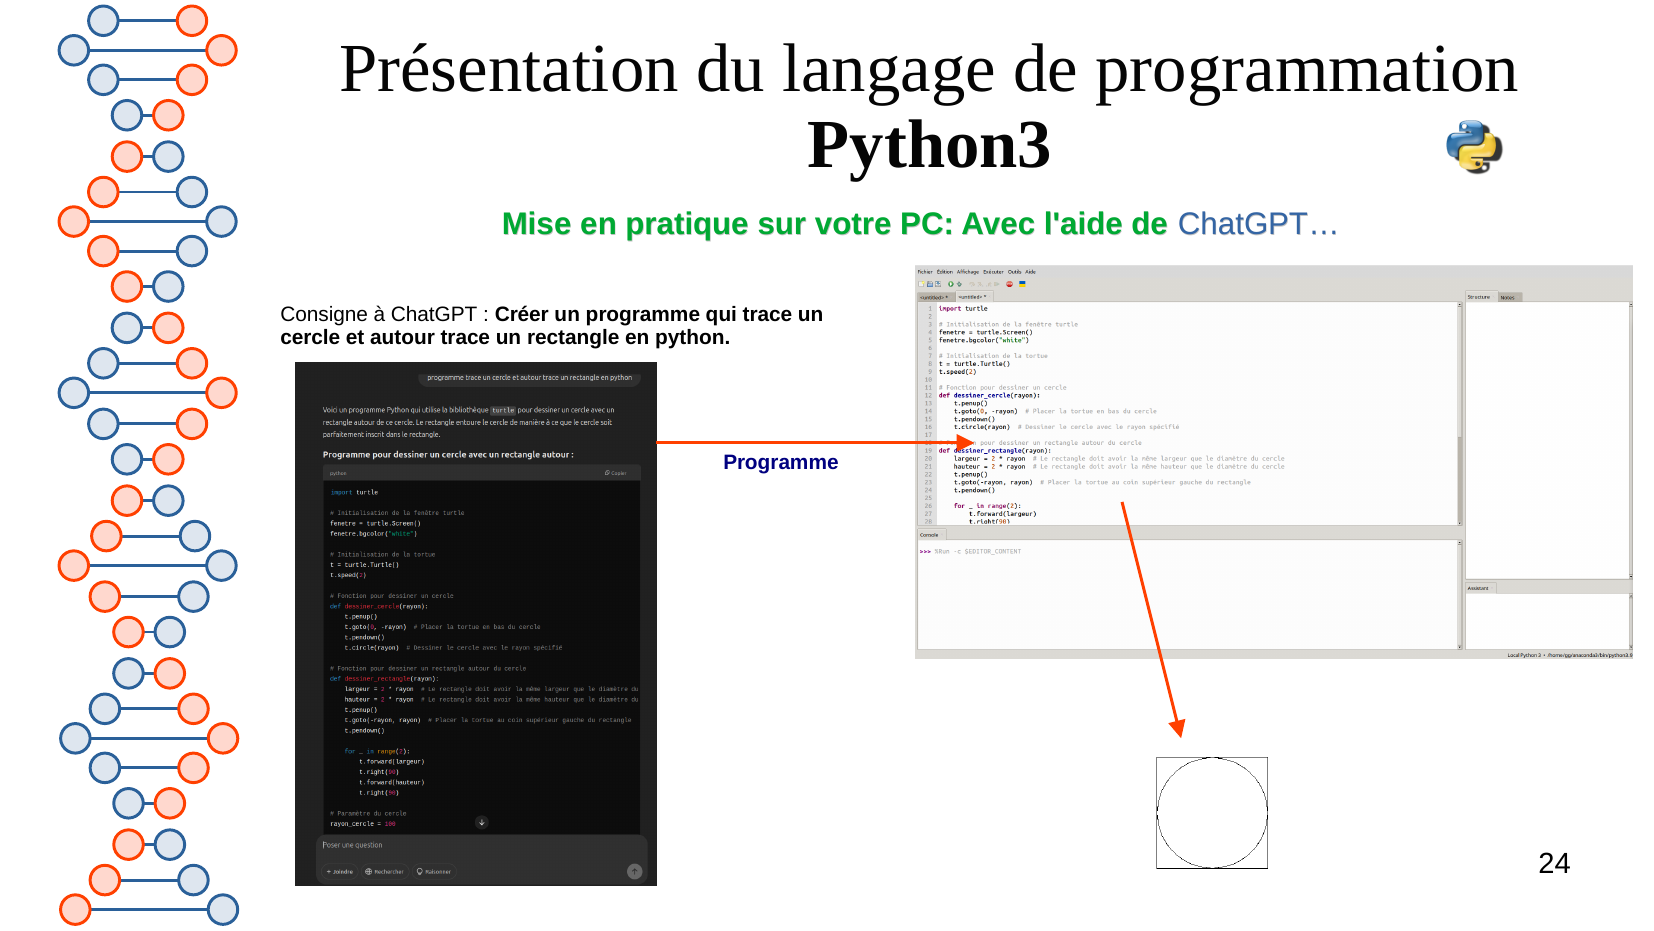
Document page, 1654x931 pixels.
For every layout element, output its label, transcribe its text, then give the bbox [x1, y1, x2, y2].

picture [295, 362, 657, 886]
picture [915, 265, 1633, 660]
text_box Programme [708, 442, 857, 502]
text_box Consigne à ChatGPT : Créer un programme qui trace un cercle et autour trace un rectangle en python. [265, 295, 900, 334]
picture [1092, 708, 1329, 913]
text_box Mise en pratique sur votre PC: Avec l'aide de ChatGPT… [501, 206, 1388, 277]
title Présentation du langage de programmation Python3 [265, 29, 1595, 184]
picture [1443, 118, 1506, 176]
